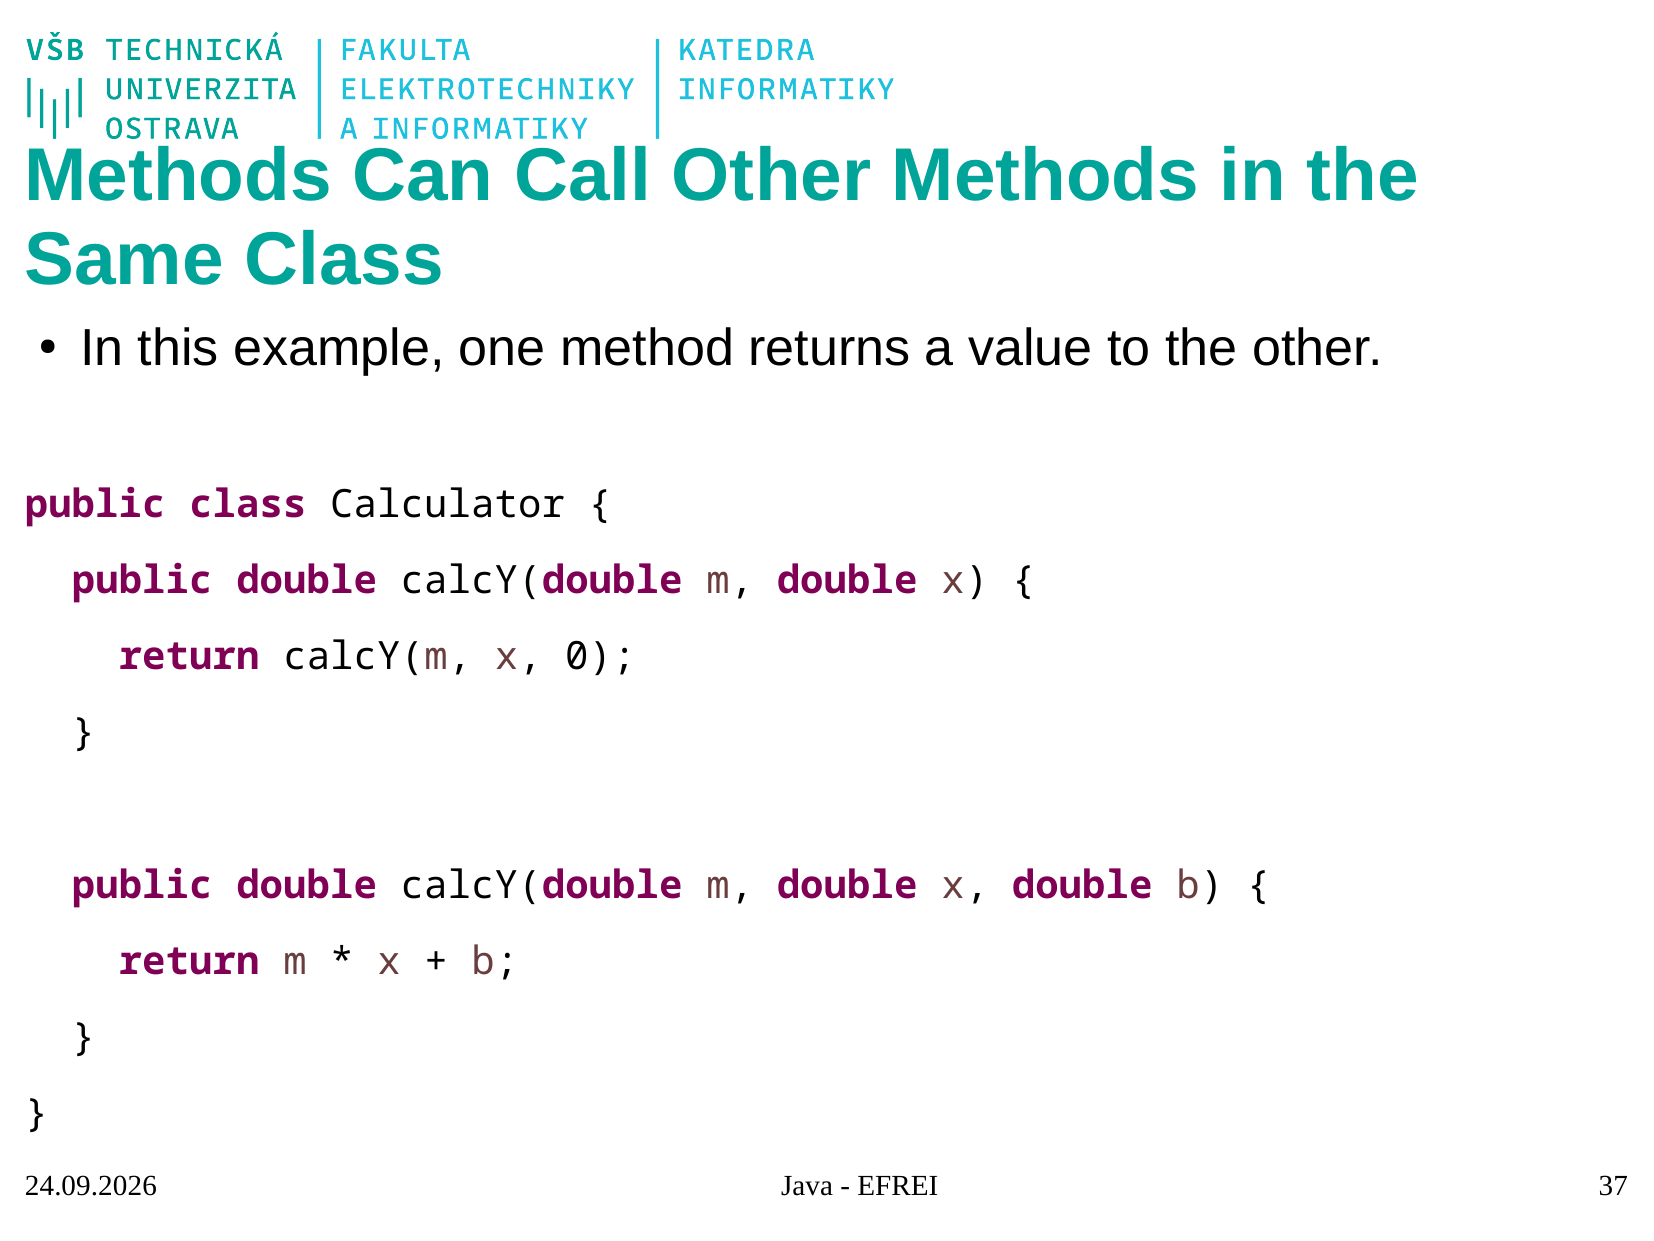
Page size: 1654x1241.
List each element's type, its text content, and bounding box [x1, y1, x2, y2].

title Methods Can Call Other Methods in the Same Class [24, 132, 1629, 300]
list In this example, one method returns a value to the other. public class Calculator { public double calcY(double m, double x) { return calcY(m, x, 0); } public double calcY(double m, double x, double b) { return m * x + b; } } [24, 318, 1629, 1146]
picture [26, 31, 894, 132]
